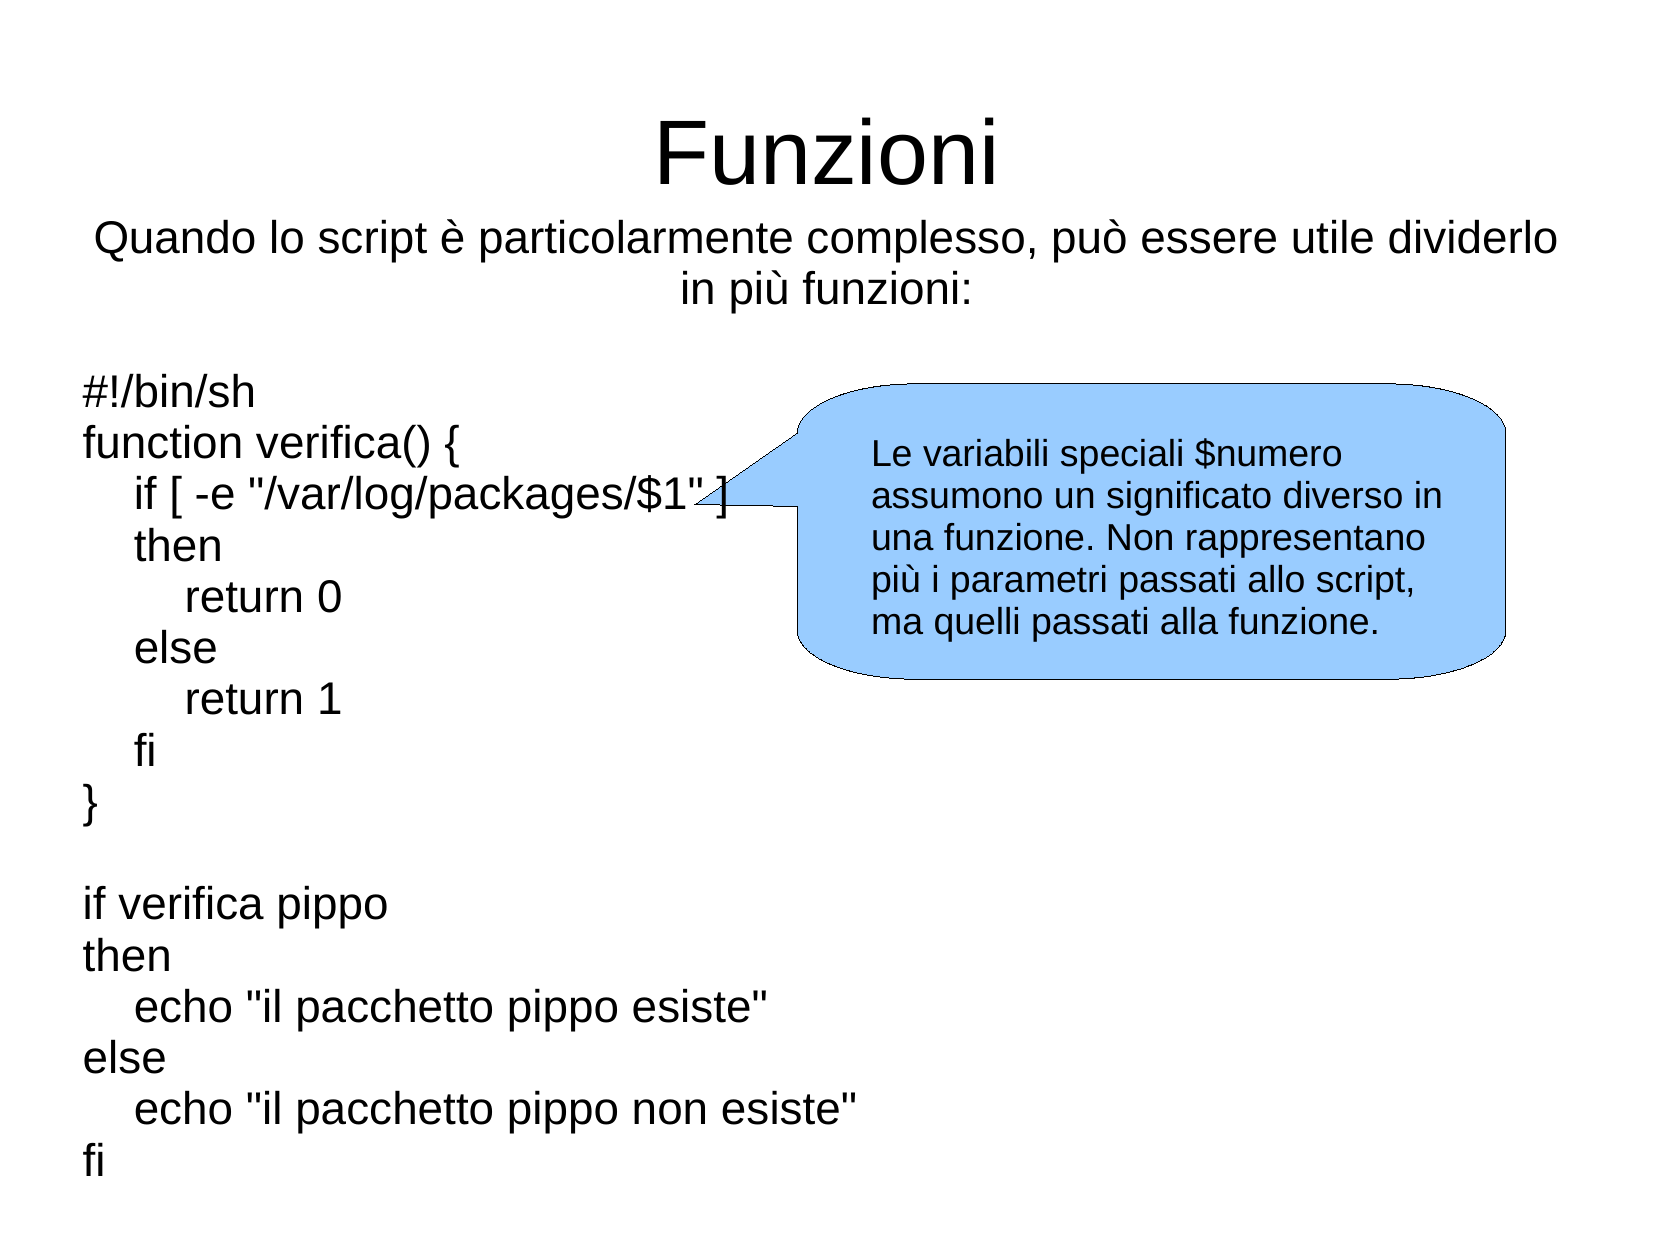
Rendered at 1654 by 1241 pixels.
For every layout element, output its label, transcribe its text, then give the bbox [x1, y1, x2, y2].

title Funzioni [82, 56, 1571, 211]
subtitle Quando lo script è particolarmente complesso, può essere utile dividerlo in più funzioni: #!/bin/sh function verifica() { if [ -e "/var/log/packages/$1" ] then return 0 else return 1 fi } if verifica pippo then echo "il pacchetto pippo esiste" else echo "il pacchetto pippo non esiste" fi [82, 211, 1571, 1186]
text_box Le variabili speciali $numero assumono un significato diverso in una funzione. Non rappresentano più i parametri passati allo script, ma quelli passati alla funzione. [856, 424, 1477, 650]
